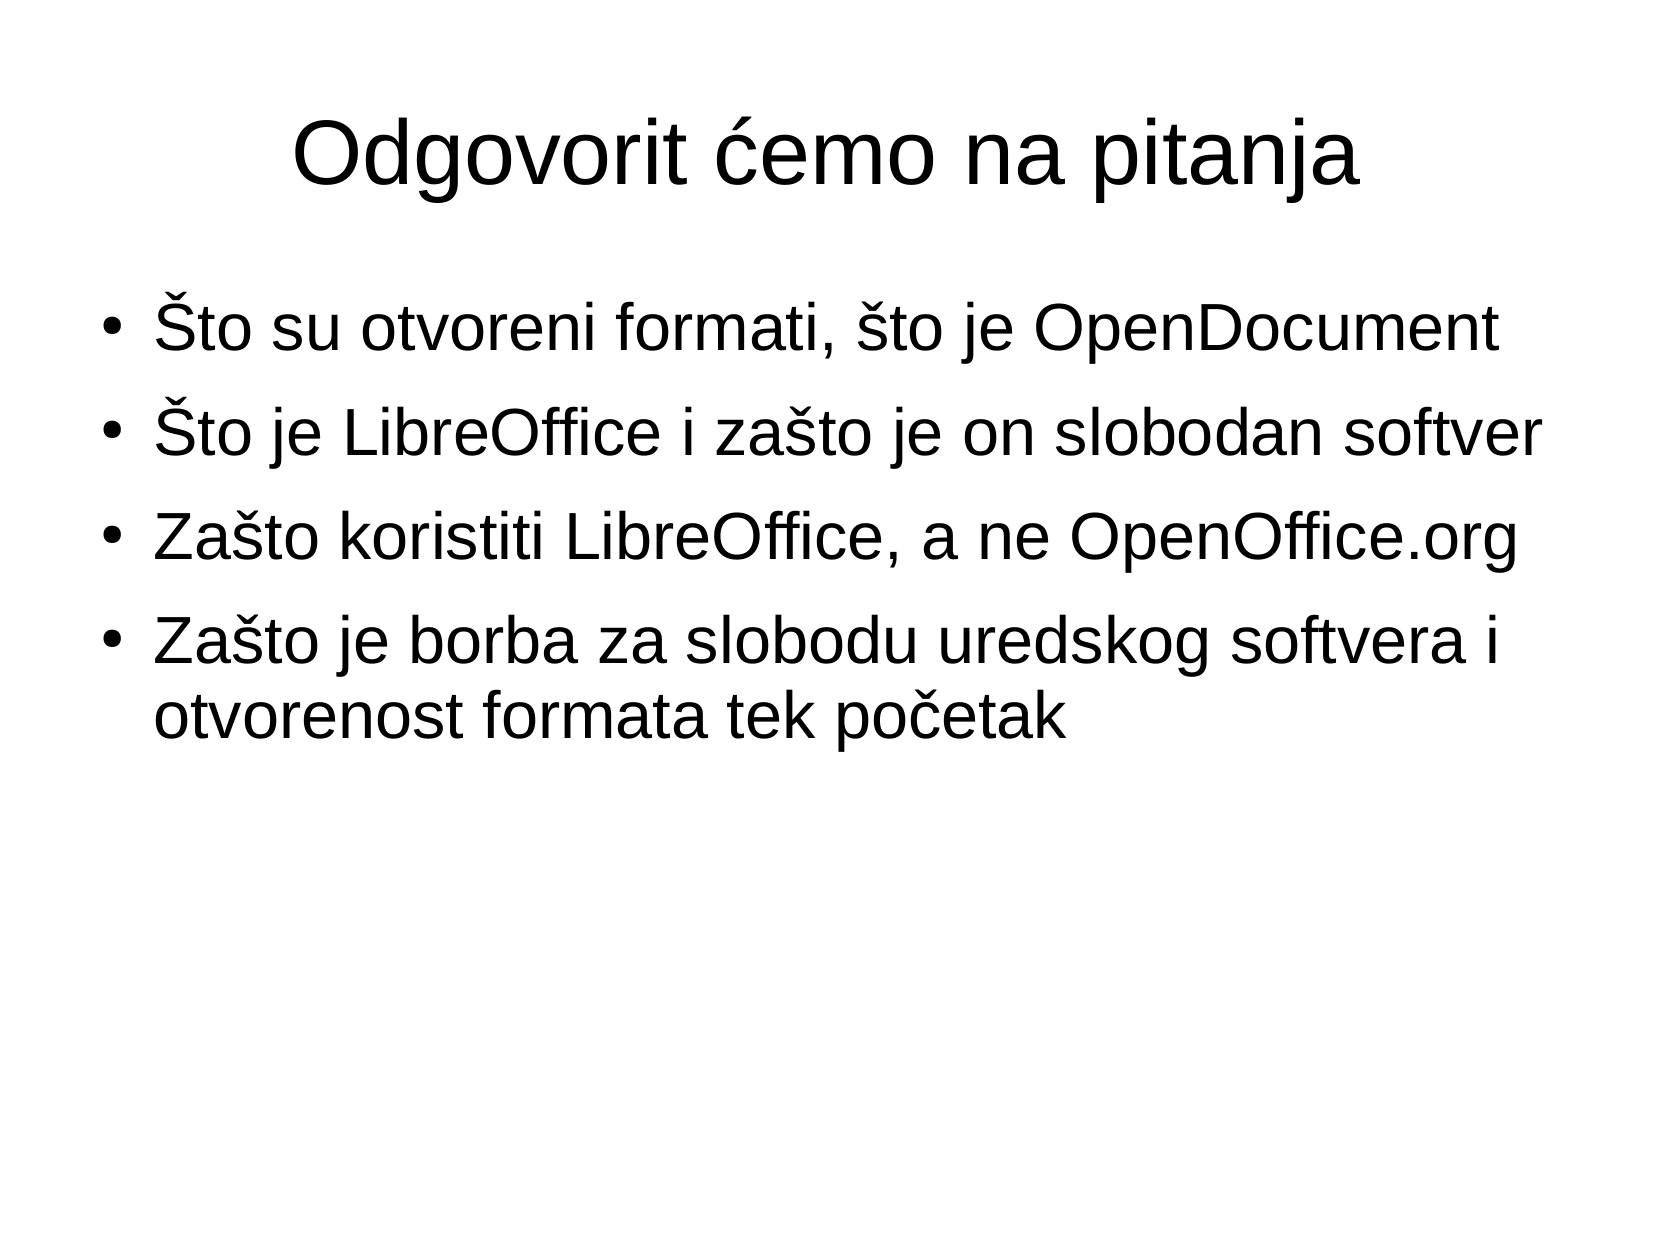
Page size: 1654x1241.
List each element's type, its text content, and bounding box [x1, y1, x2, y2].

title Odgovorit ćemo na pitanja [82, 49, 1571, 257]
list Što su otvoreni formati, što je OpenDocument Što je LibreOffice i zašto je on slobodan softver Zašto koristiti LibreOffice, a ne OpenOffice.org Zašto je borba za slobodu uredskog softvera i otvorenost formata tek početak [82, 290, 1571, 1010]
